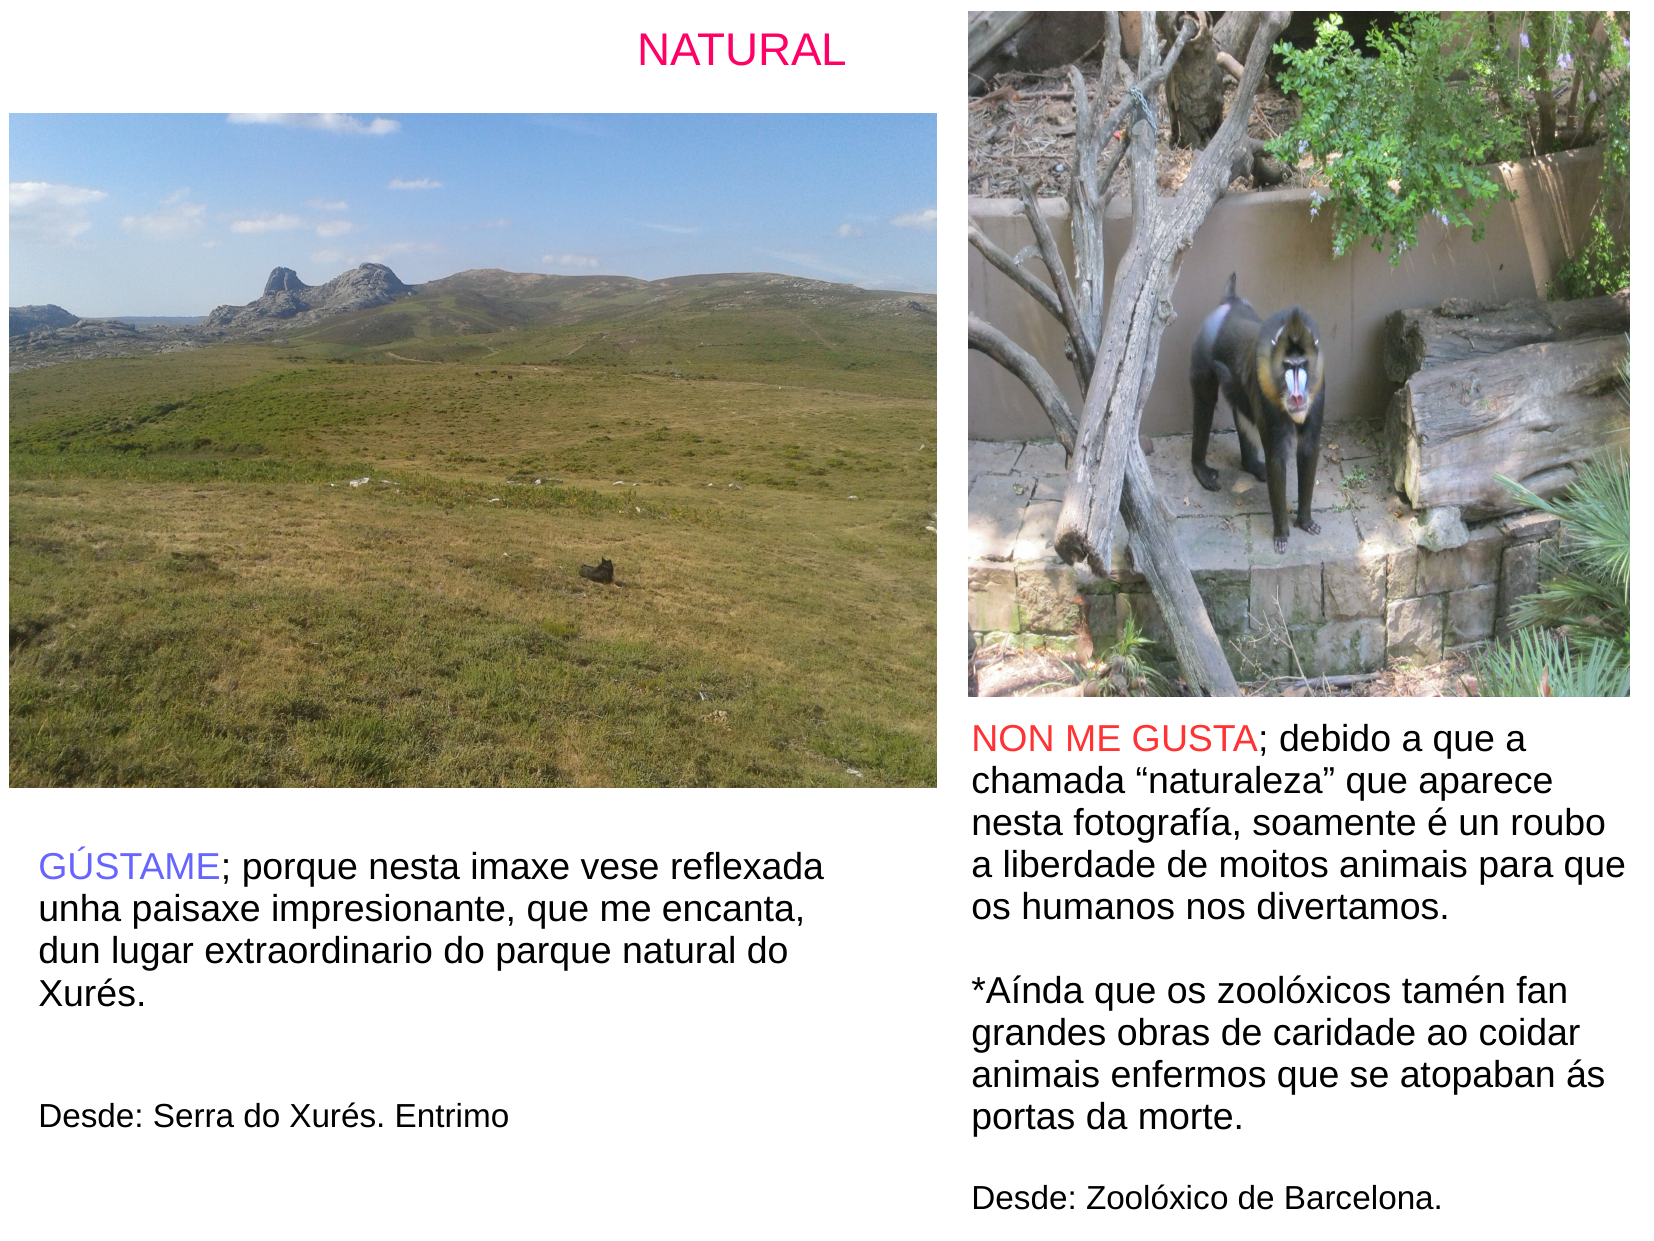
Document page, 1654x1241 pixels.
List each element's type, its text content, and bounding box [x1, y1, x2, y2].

text_box NATURAL [622, 16, 863, 83]
text_box GÚSTAME; porque nesta imaxe vese reflexada unha paisaxe impresionante, que me encanta, dun lugar extraordinario do parque natural do Xurés. Desde: Serra do Xurés. Entrimo [23, 838, 863, 1143]
picture [968, 11, 1630, 697]
picture [9, 113, 937, 788]
text_box NON ME GUSTA; debido a que a chamada “naturaleza” que aparece nesta fotografía, soamente é un roubo a liberdade de moitos animais para que os humanos nos divertamos. *Aínda que os zoolóxicos tamén fan grandes obras de caridade ao coidar animais enfermos que se atopaban ás portas da morte. Desde: Zoolóxico de Barcelona. [956, 710, 1642, 1225]
